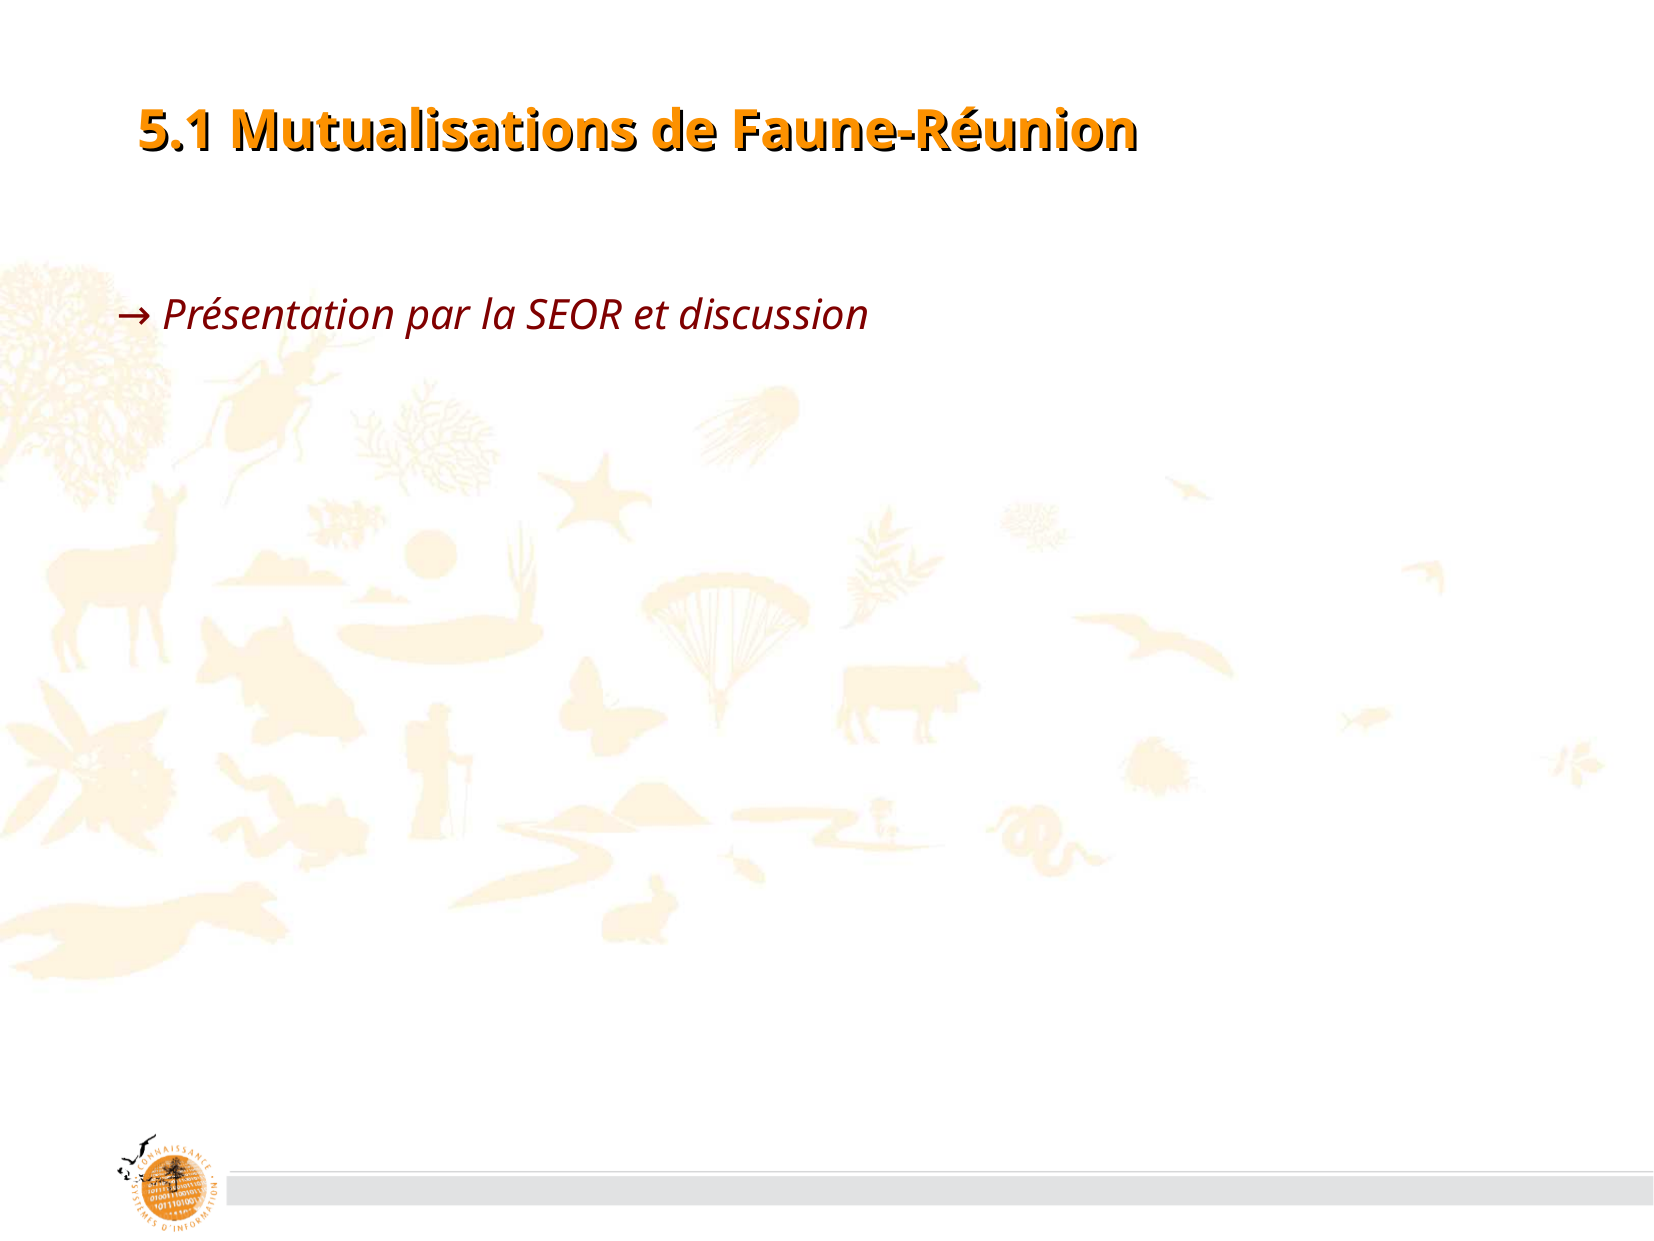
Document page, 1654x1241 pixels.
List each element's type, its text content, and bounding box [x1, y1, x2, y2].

subtitle → Présentation par la SEOR et discussion [106, 265, 1536, 361]
title 5.1 Mutualisations de Faune-Réunion [118, 49, 1607, 207]
picture [0, 0, 1654, 1241]
